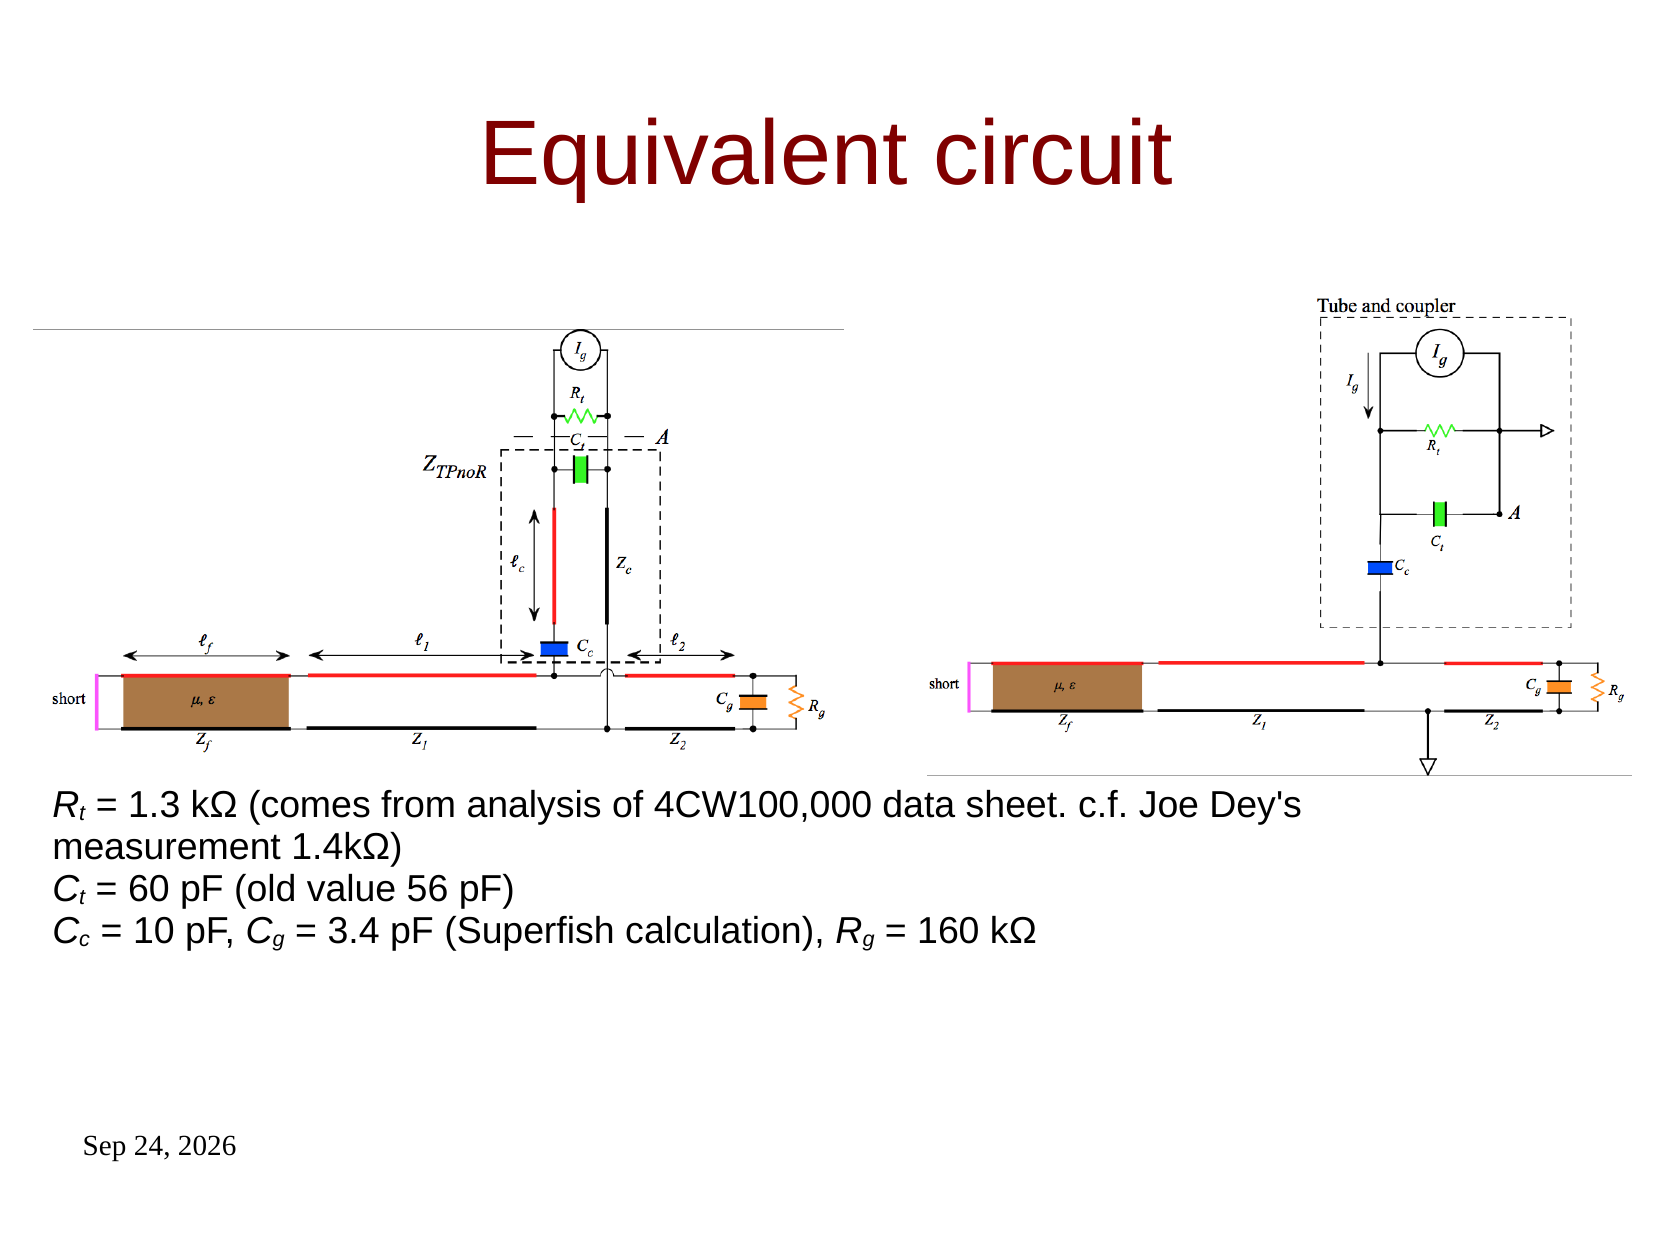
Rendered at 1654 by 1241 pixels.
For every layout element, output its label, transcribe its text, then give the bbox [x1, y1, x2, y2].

picture [33, 329, 844, 758]
picture [927, 288, 1632, 776]
text_box Rt = 1.3 kΩ (comes from analysis of 4CW100,000 data sheet. c.f. Joe Dey's measurement 1.4kΩ) Ct = 60 pF (old value 56 pF) Cc = 10 pF, Cg = 3.4 pF (Superfish calculation), Rg = 160 kΩ [37, 776, 1516, 1078]
title Equivalent circuit [82, 49, 1571, 257]
